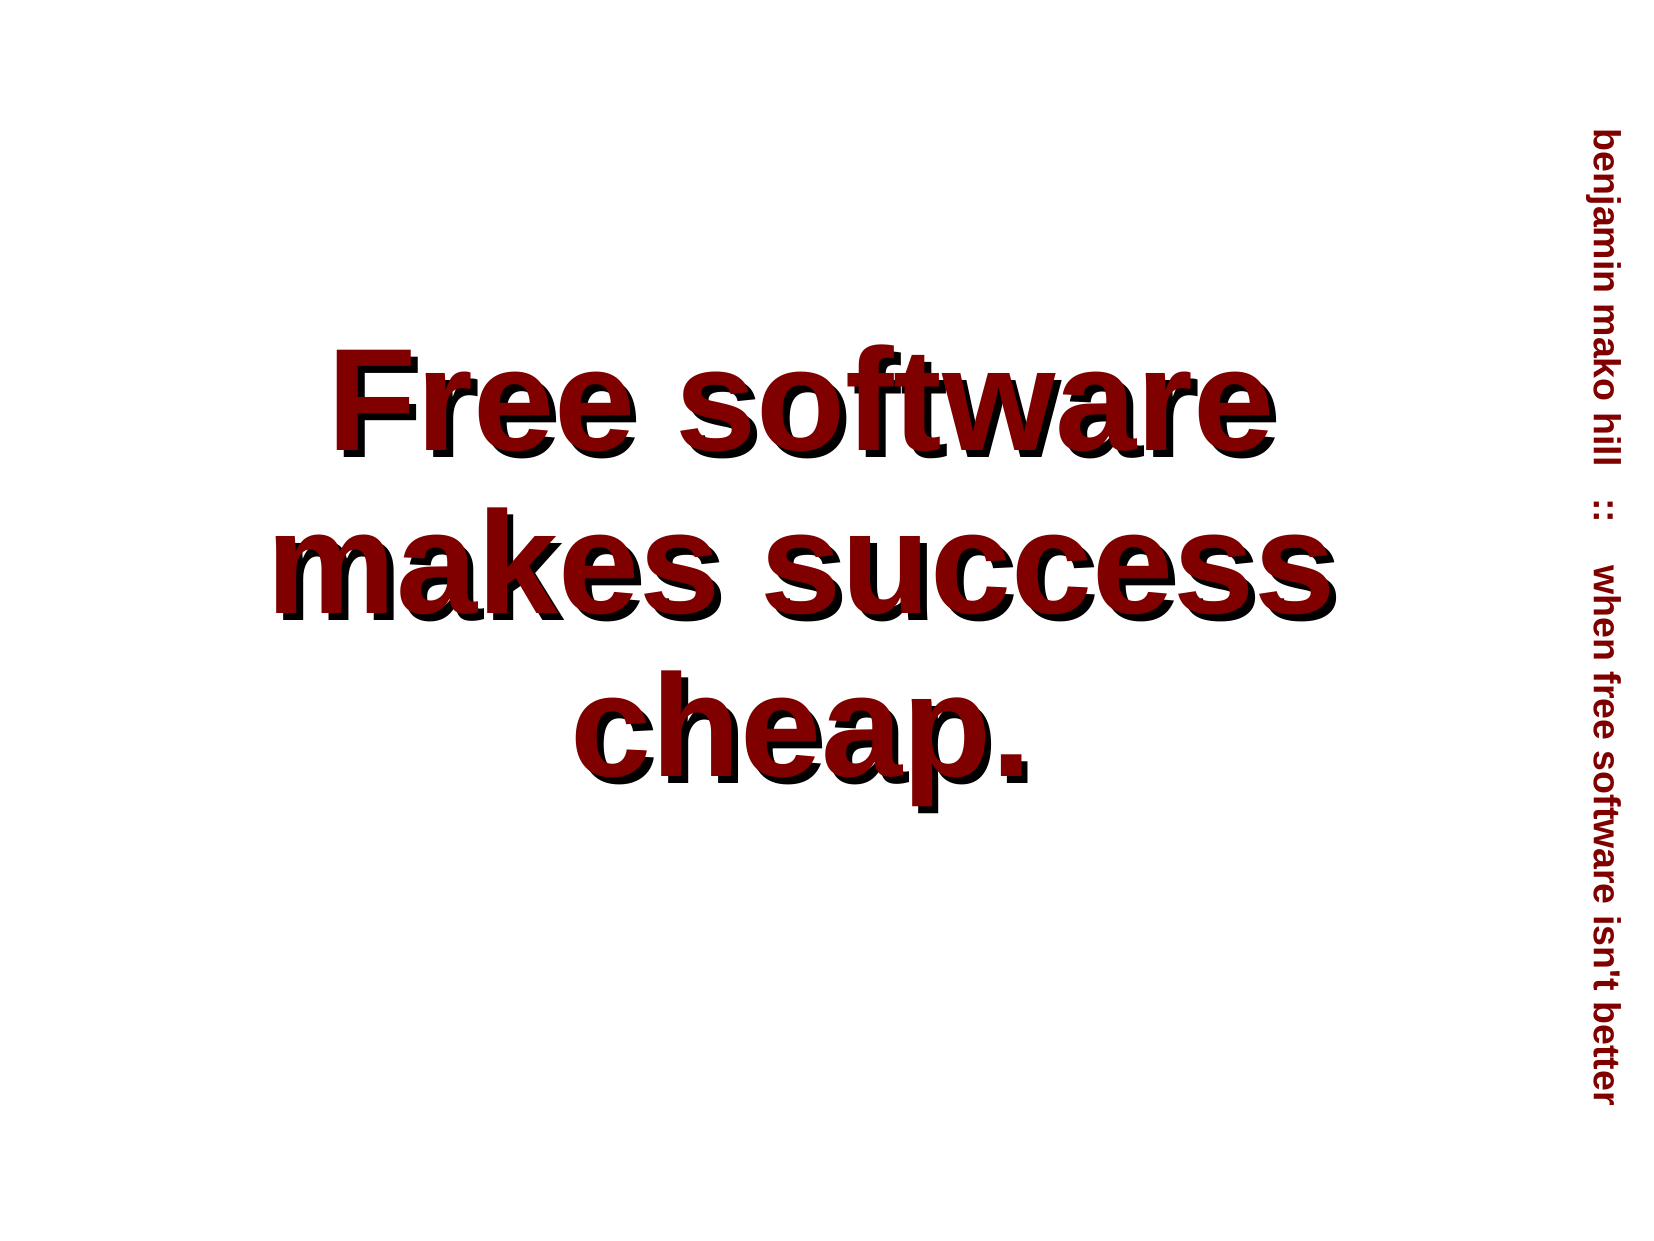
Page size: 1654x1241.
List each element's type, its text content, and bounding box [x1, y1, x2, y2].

subtitle Free software makes success cheap. [71, 100, 1531, 1026]
